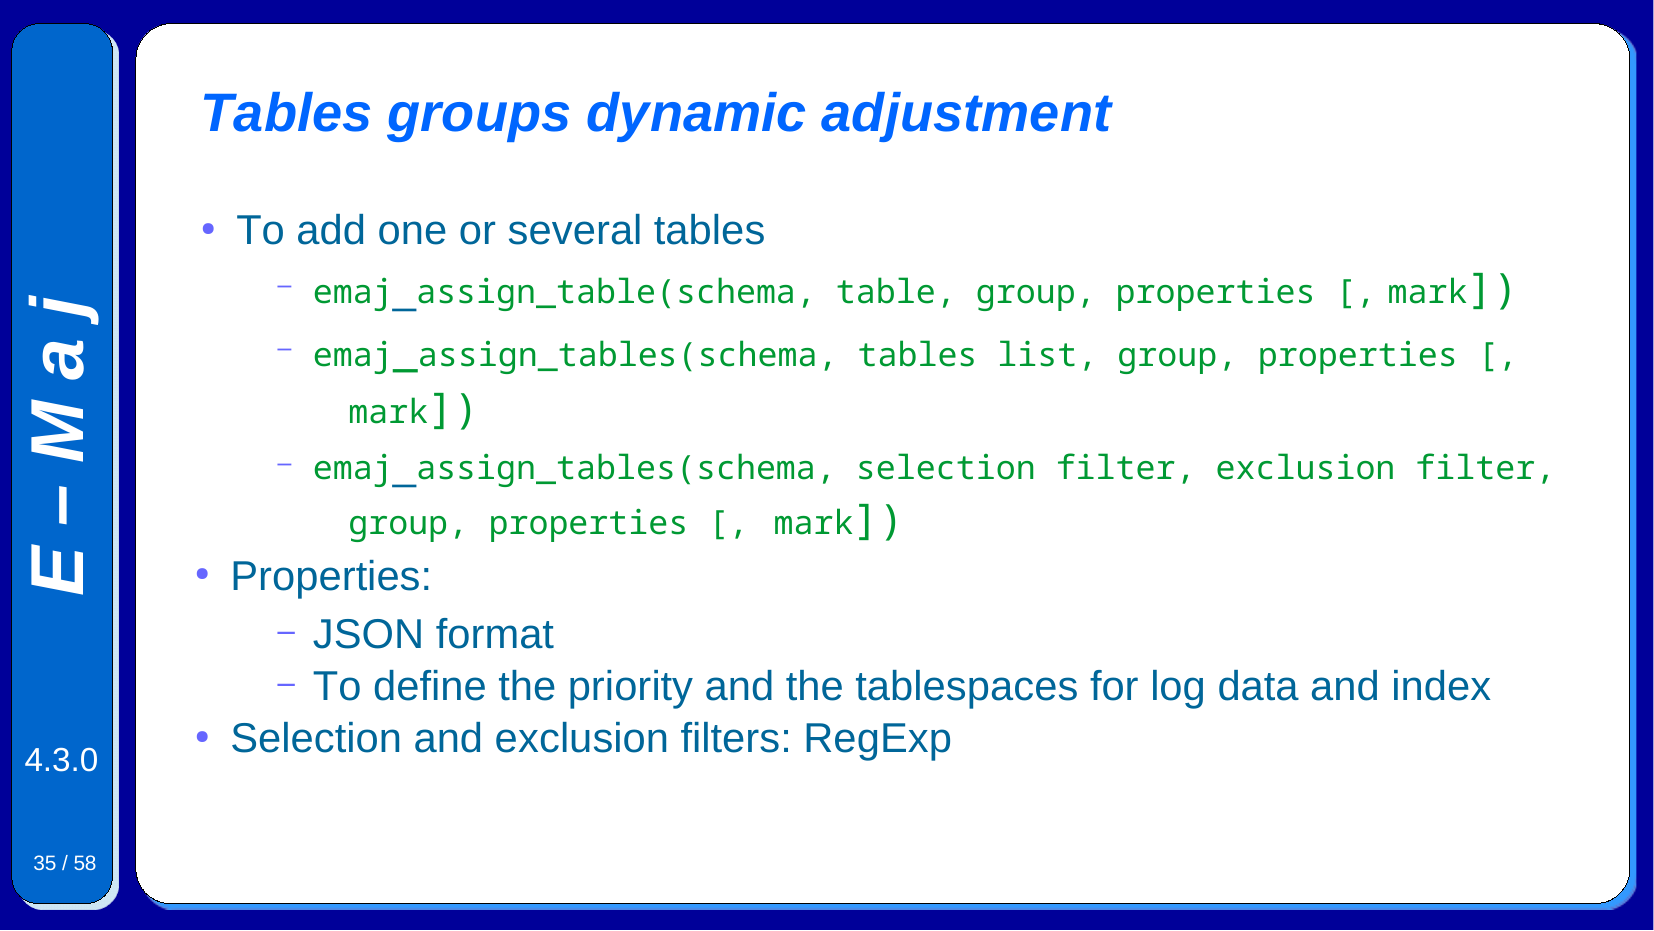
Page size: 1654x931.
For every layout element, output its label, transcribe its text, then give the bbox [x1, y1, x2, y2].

title Tables groups dynamic adjustment [200, 34, 1575, 191]
list To add one or several tables emaj_assign_table(schema, table, group, properties [, mark]) emaj_assign_tables(schema, tables list, group, properties [, mark]) emaj_assign_tables(schema, selection filter, exclusion filter, group, properties [, mark]) Properties: JSON format To define the priority and the tablespaces for log data and index Selection and exclusion filters: RegExp [177, 206, 1587, 834]
